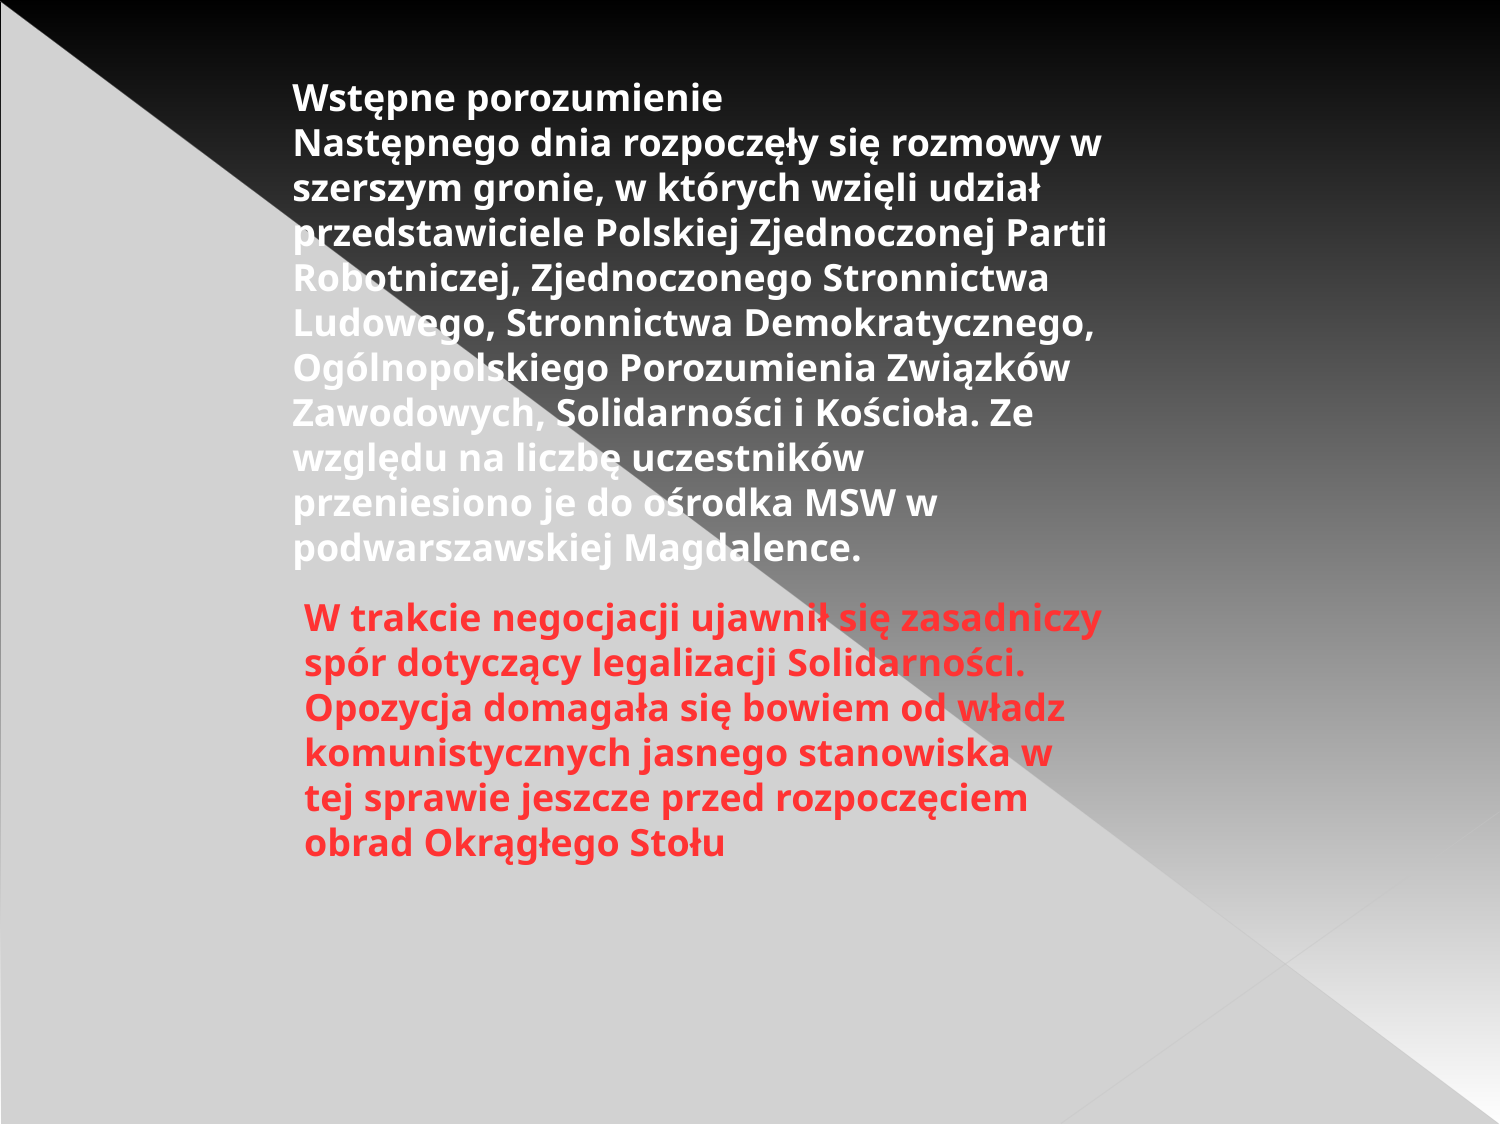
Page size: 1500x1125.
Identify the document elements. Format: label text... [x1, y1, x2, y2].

text_box Wstępne porozumienie Następnego dnia rozpoczęły się rozmowy w szerszym gronie, w których wzięli udział przedstawiciele Polskiej Zjednoczonej Partii Robotniczej, Zjednoczonego Stronnictwa Ludowego, Stronnictwa Demokratycznego, Ogólnopolskiego Porozumienia Związków Zawodowych, Solidarności i Kościoła. Ze względu na liczbę uczestników przeniesiono je do ośrodka MSW w podwarszawskiej Magdalence. [277, 66, 1125, 577]
text_box W trakcie negocjacji ujawnił się zasadniczy spór dotyczący legalizacji Solidarności. Opozycja domagała się bowiem od władz komunistycznych jasnego stanowiska w tej sprawie jeszcze przed rozpoczęciem obrad Okrągłego Stołu [289, 586, 1125, 871]
